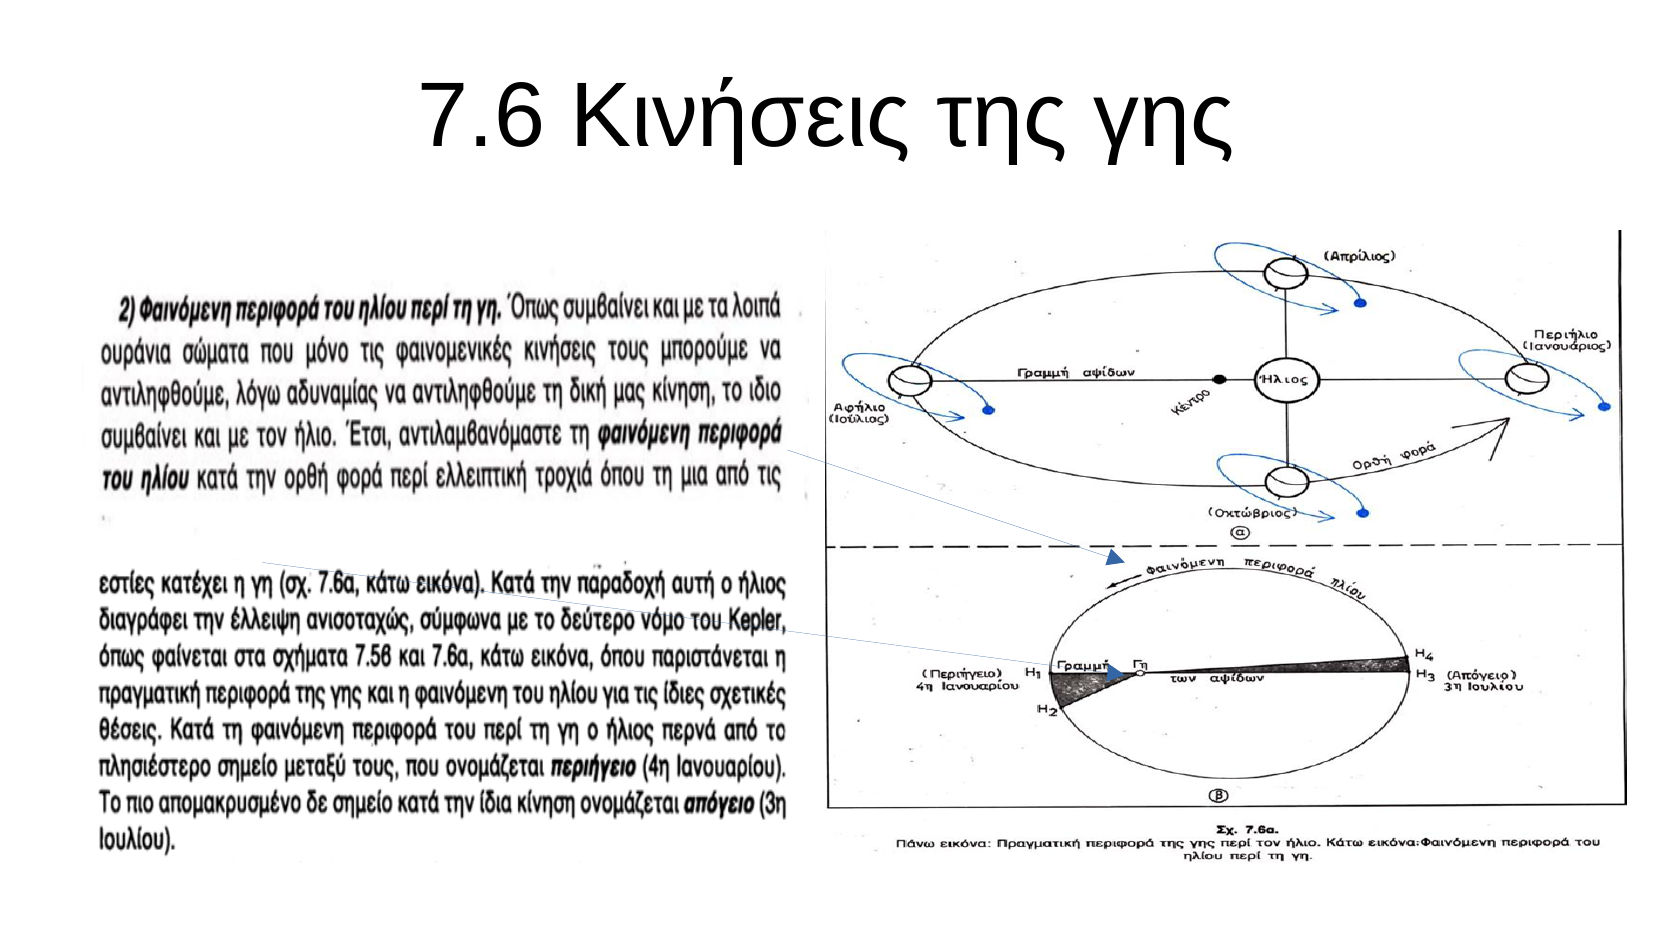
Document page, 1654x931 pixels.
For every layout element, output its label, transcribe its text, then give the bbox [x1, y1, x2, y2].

picture [82, 262, 809, 863]
picture [825, 230, 1627, 863]
title 7.6 Κινήσεις της γης [82, 37, 1571, 193]
